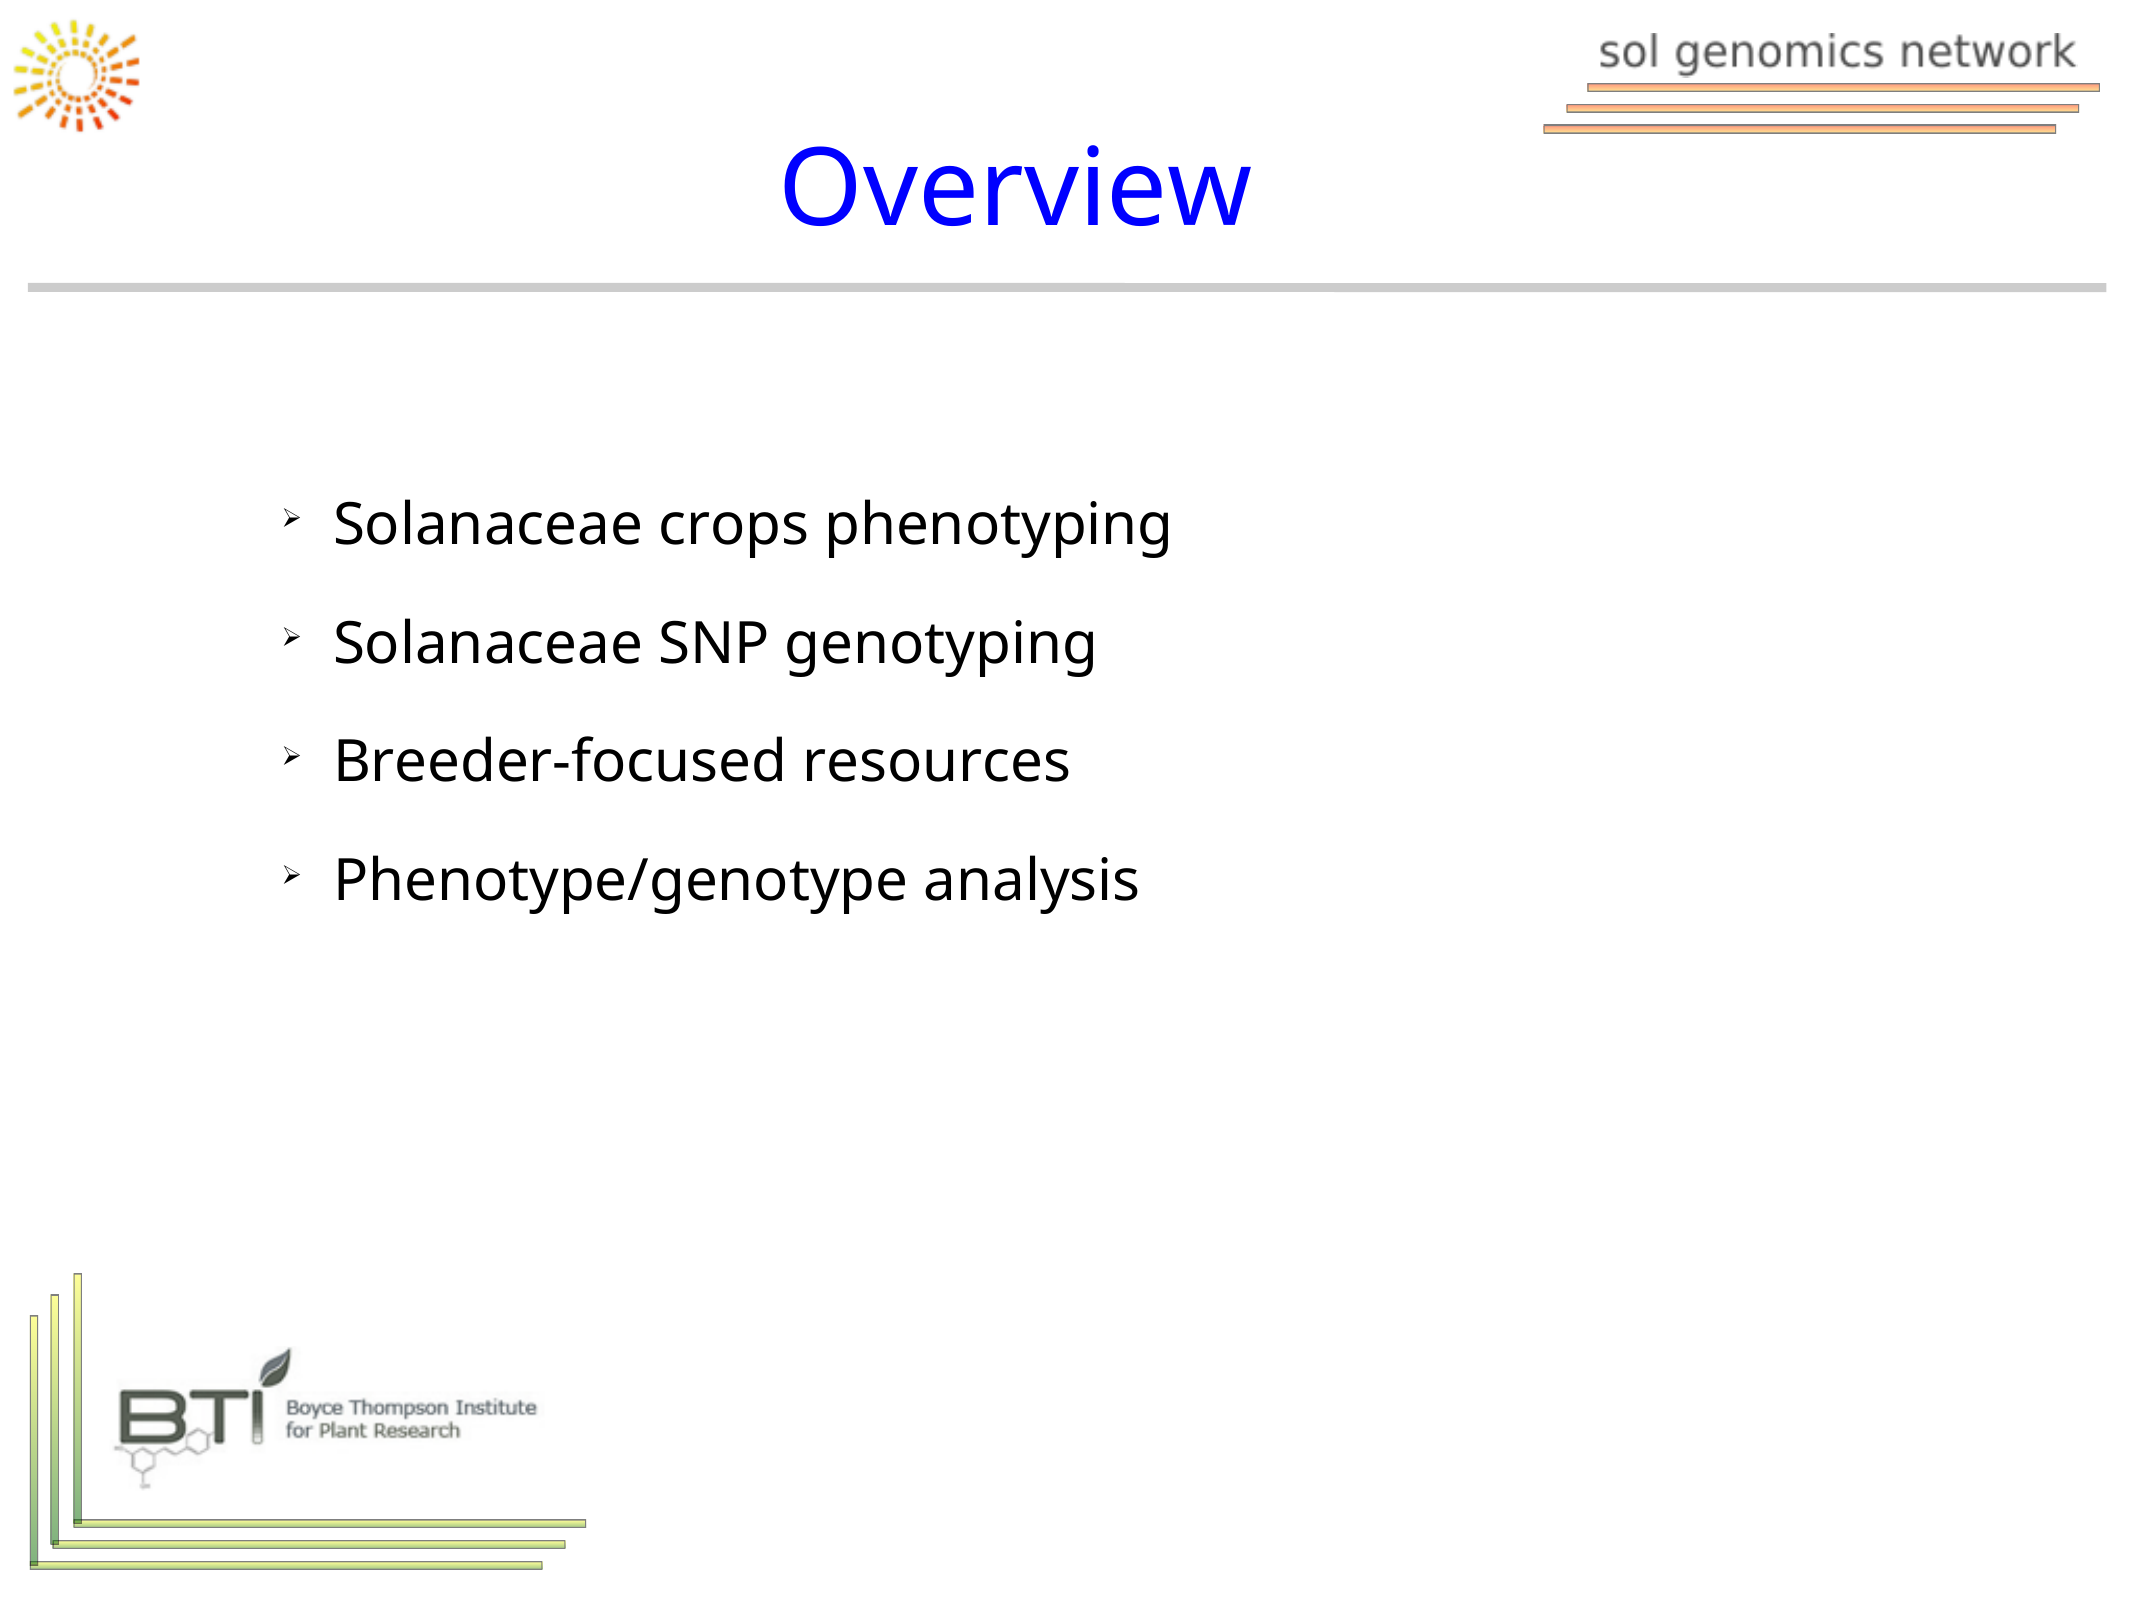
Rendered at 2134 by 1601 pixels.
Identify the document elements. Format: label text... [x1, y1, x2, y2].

text_box [1587, 83, 2100, 92]
text_box [1916, 124, 2057, 134]
text_box [50, 1294, 566, 1549]
text_box Solanaceae crops phenotyping Solanaceae SNP genotyping Breeder-focused resources Phenotype/genotype analysis [37, 432, 2040, 928]
picture [4, 6, 150, 151]
text_box Overview [116, 112, 1916, 279]
text_box [73, 1273, 587, 1528]
picture [109, 1346, 551, 1493]
text_box [1566, 104, 2080, 113]
picture [1597, 33, 2078, 78]
text_box [29, 1315, 543, 1570]
